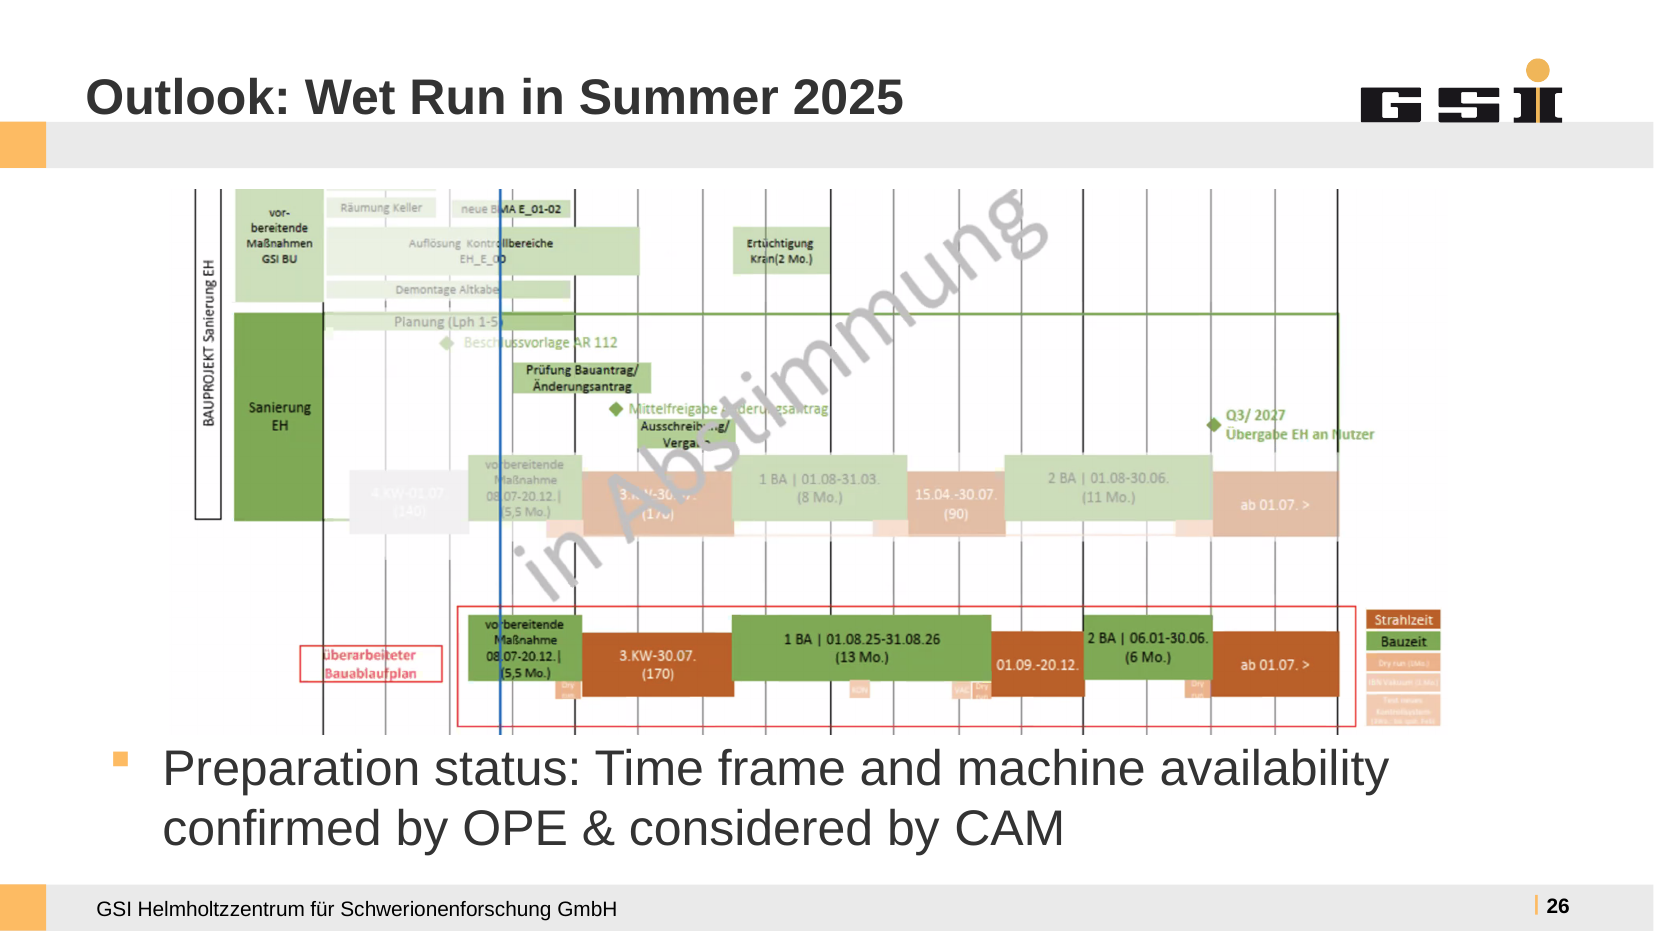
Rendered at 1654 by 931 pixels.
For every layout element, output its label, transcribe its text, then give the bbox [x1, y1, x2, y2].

title Outlook: Wet Run in Summer 2025 [70, 55, 1081, 132]
list Preparation status: Time frame and machine availability confirmed by OPE & considered by CAM [76, 196, 1562, 862]
picture [169, 189, 1448, 735]
picture [1359, 56, 1564, 125]
